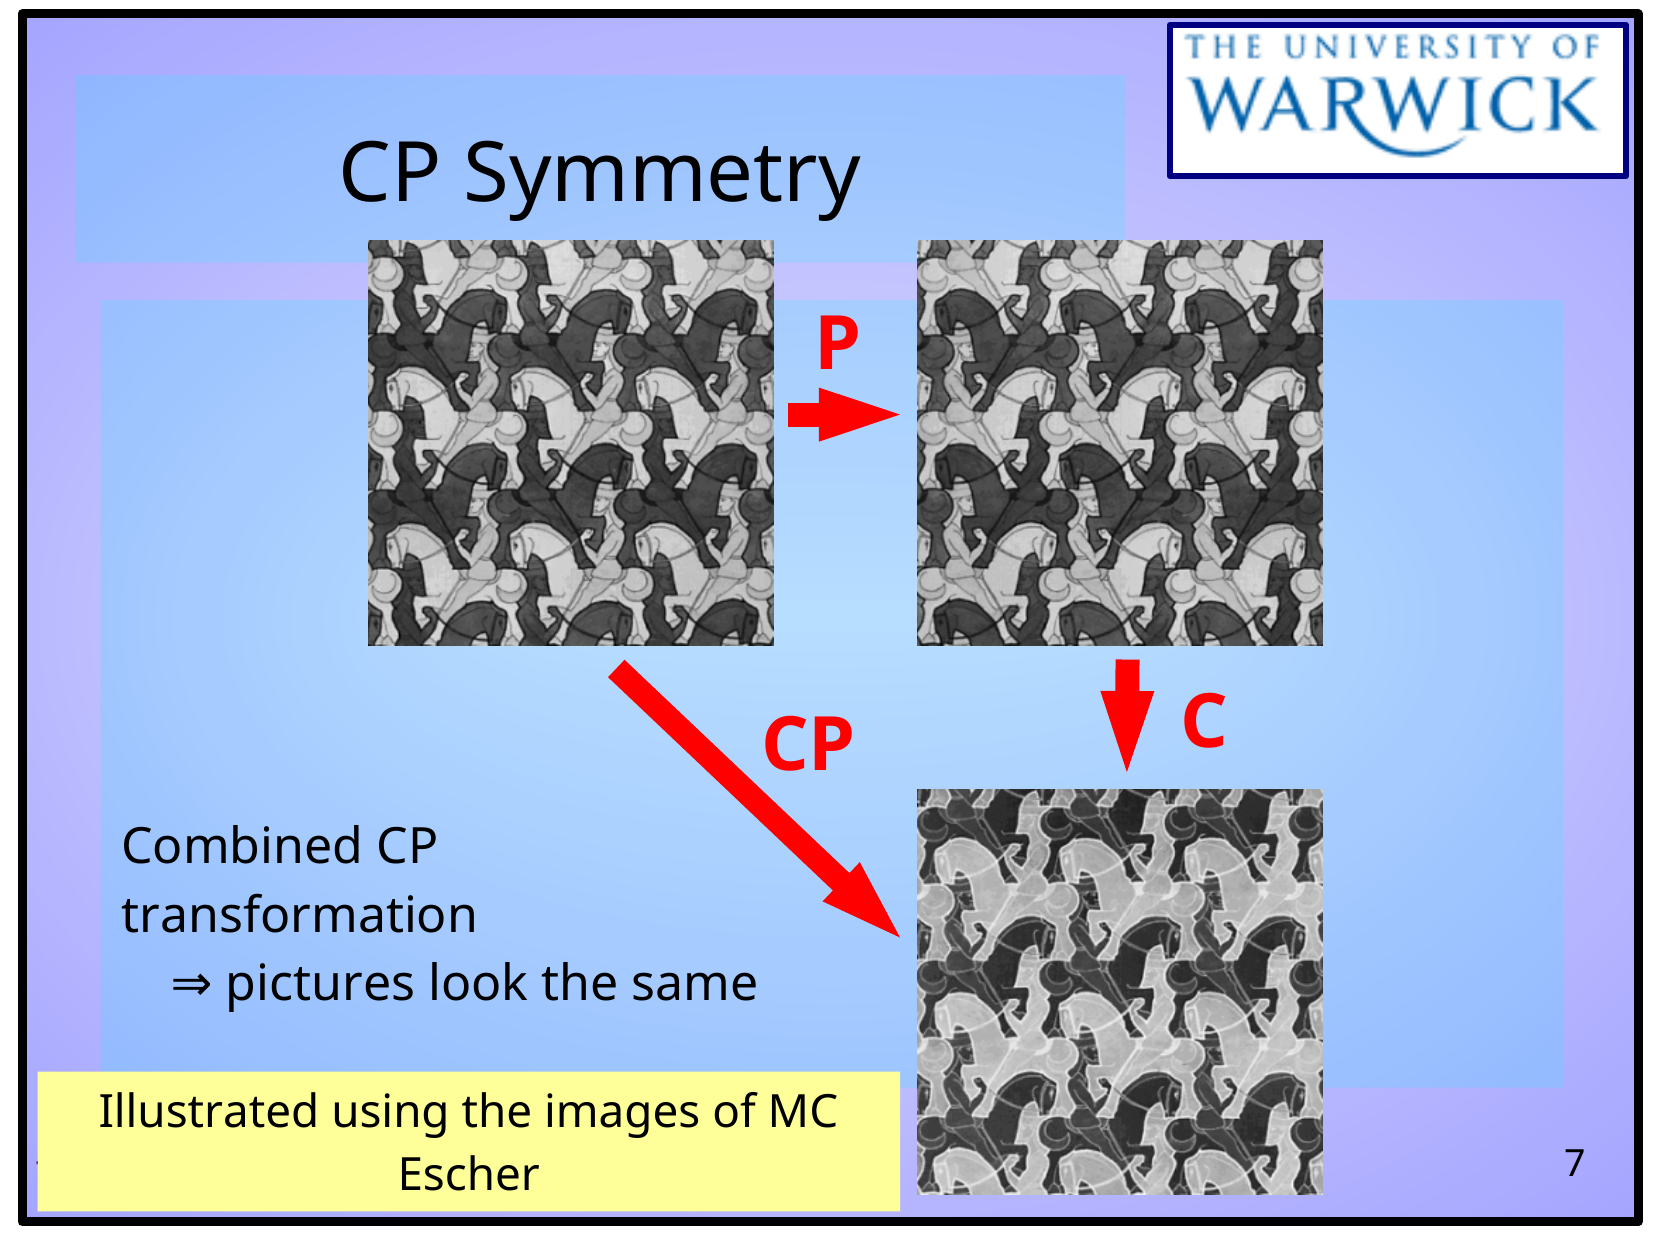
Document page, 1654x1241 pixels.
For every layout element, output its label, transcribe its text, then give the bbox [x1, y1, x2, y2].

text_box [22, 13, 1639, 1222]
text_box CP Symmetry [75, 75, 1126, 263]
text_box C [1165, 659, 1244, 766]
picture [1172, 27, 1623, 174]
picture [917, 240, 1323, 646]
picture [917, 789, 1323, 1195]
text_box <number> [1537, 1125, 1613, 1201]
text_box CP [746, 683, 870, 790]
text_box Combined CP transformation ⇒ pictures look the same [106, 803, 774, 940]
picture [368, 240, 774, 646]
text_box Illustrated using the images of MC Escher [37, 1071, 901, 1142]
text_box P [799, 281, 875, 388]
